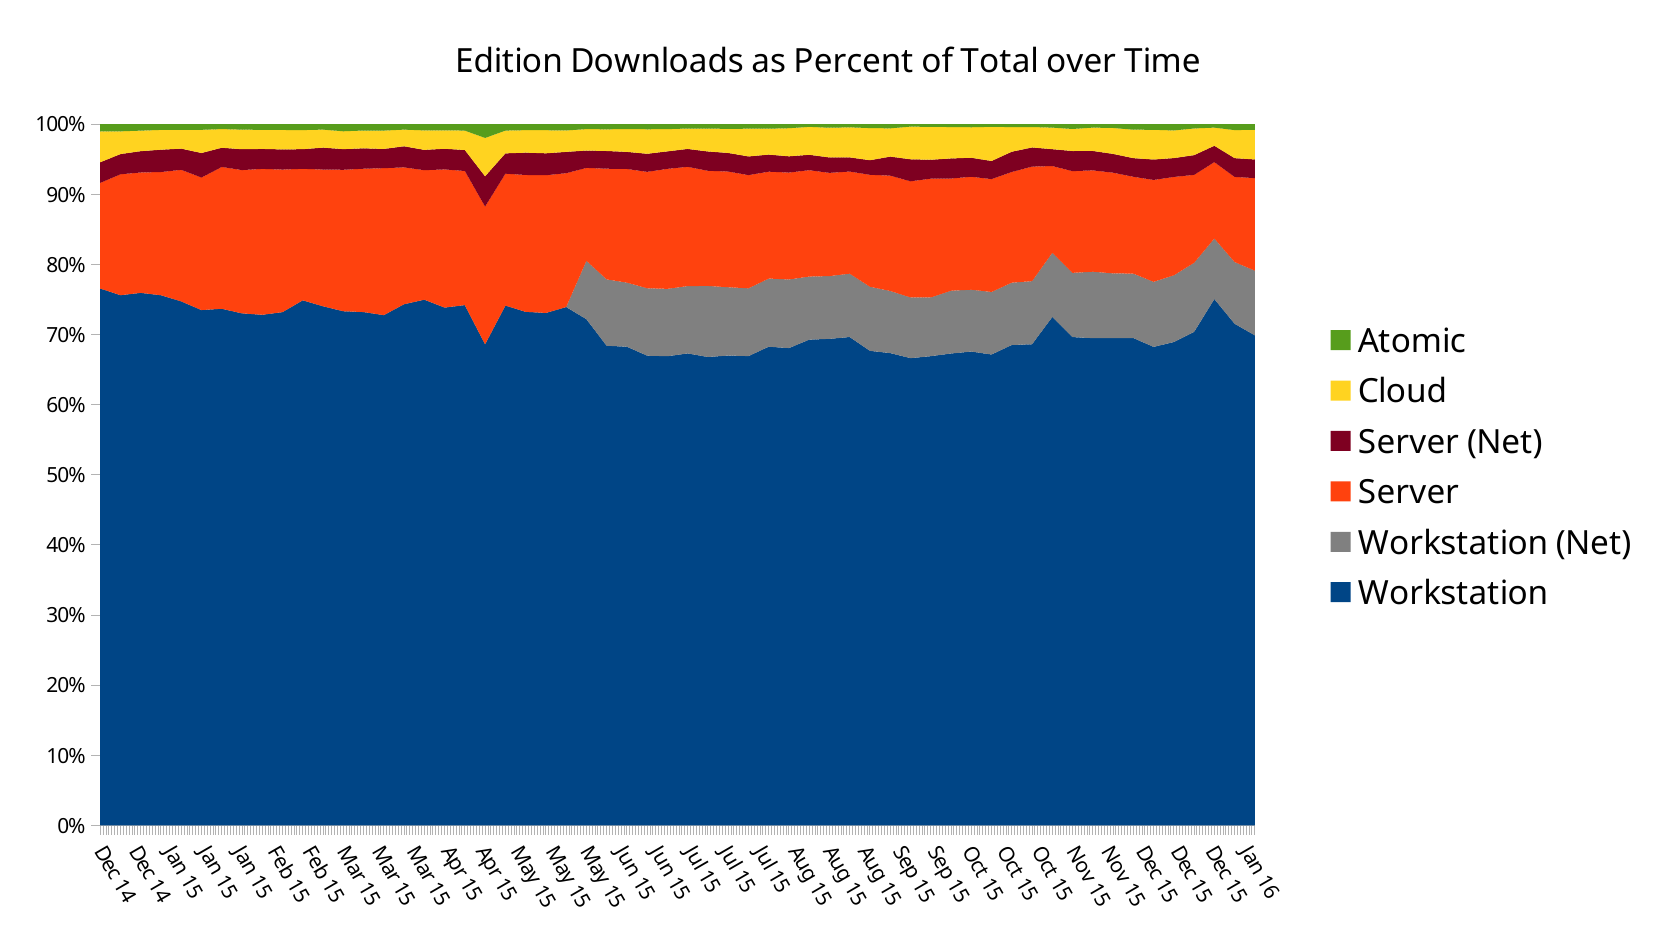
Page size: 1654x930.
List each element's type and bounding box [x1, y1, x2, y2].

chart [2, 1, 1653, 930]
